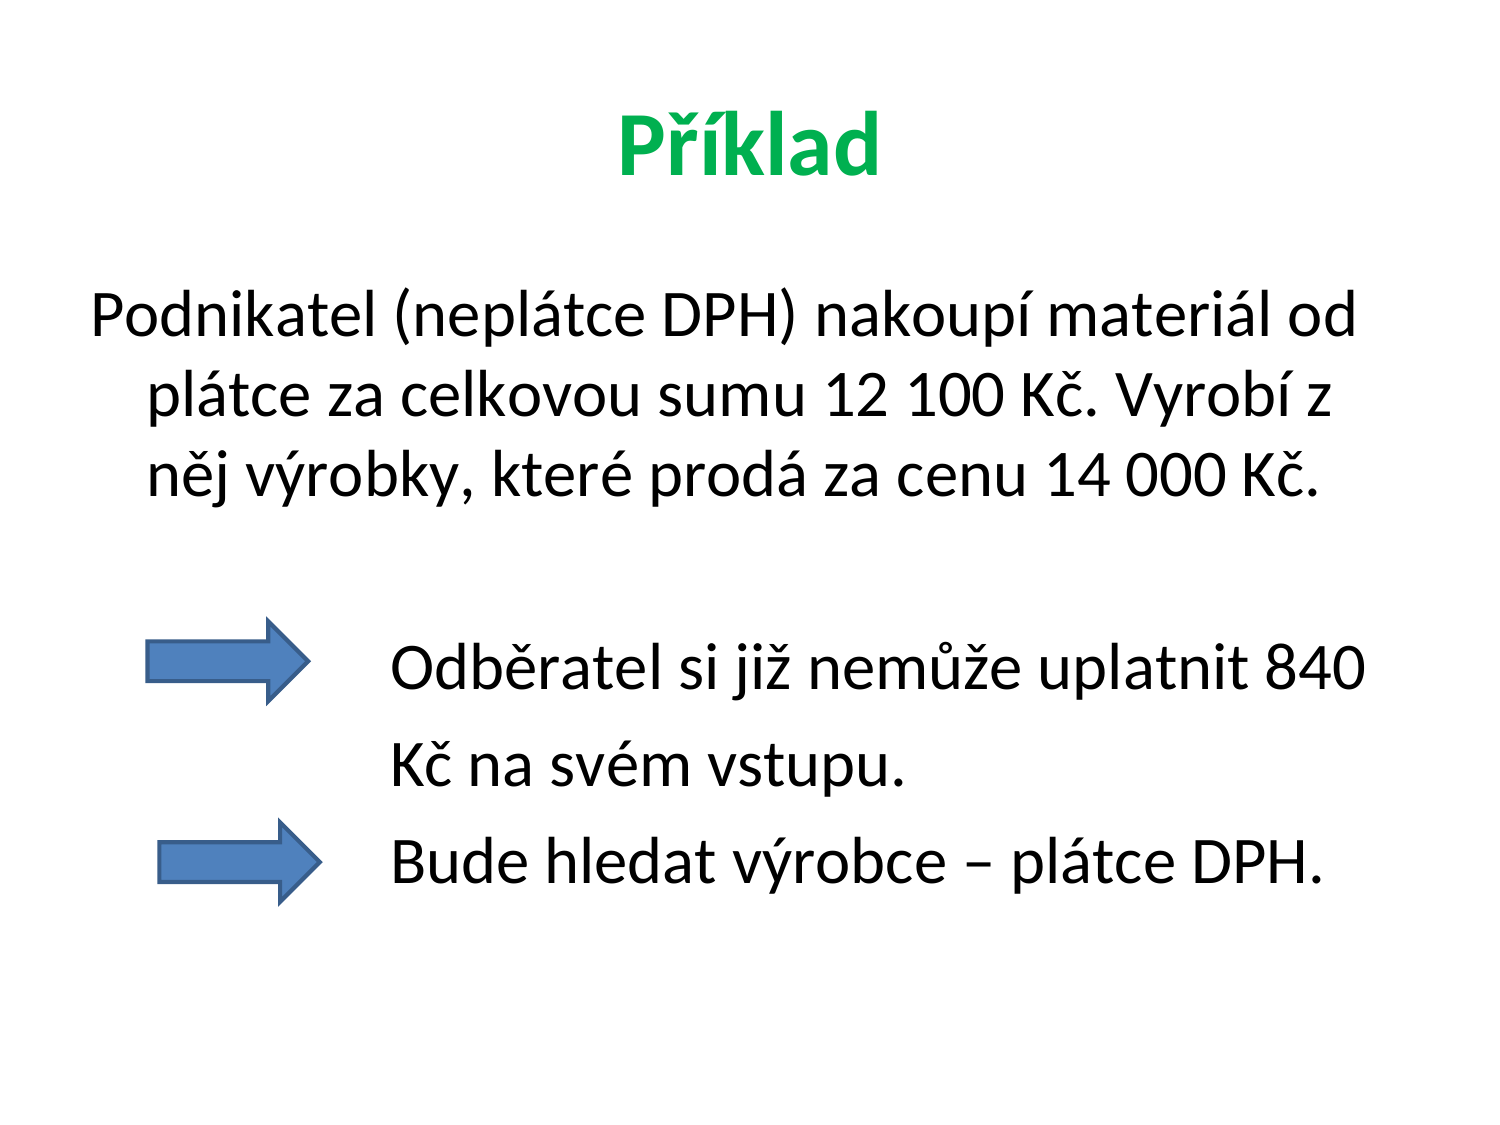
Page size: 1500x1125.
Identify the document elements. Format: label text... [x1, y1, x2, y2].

text_box [147, 621, 309, 702]
title Příklad [75, 45, 1426, 233]
text_box [159, 822, 320, 902]
list Podnikatel (neplátce DPH) nakoupí materiál od plátce za celkovou sumu 12 100 Kč. Vyrobí z něj výrobky, které prodá za cenu 14 000 Kč. Odběratel si již nemůže uplatnit 840 Kč na svém vstupu. Bude hledat výrobce – plátce DPH. [75, 262, 1426, 1125]
